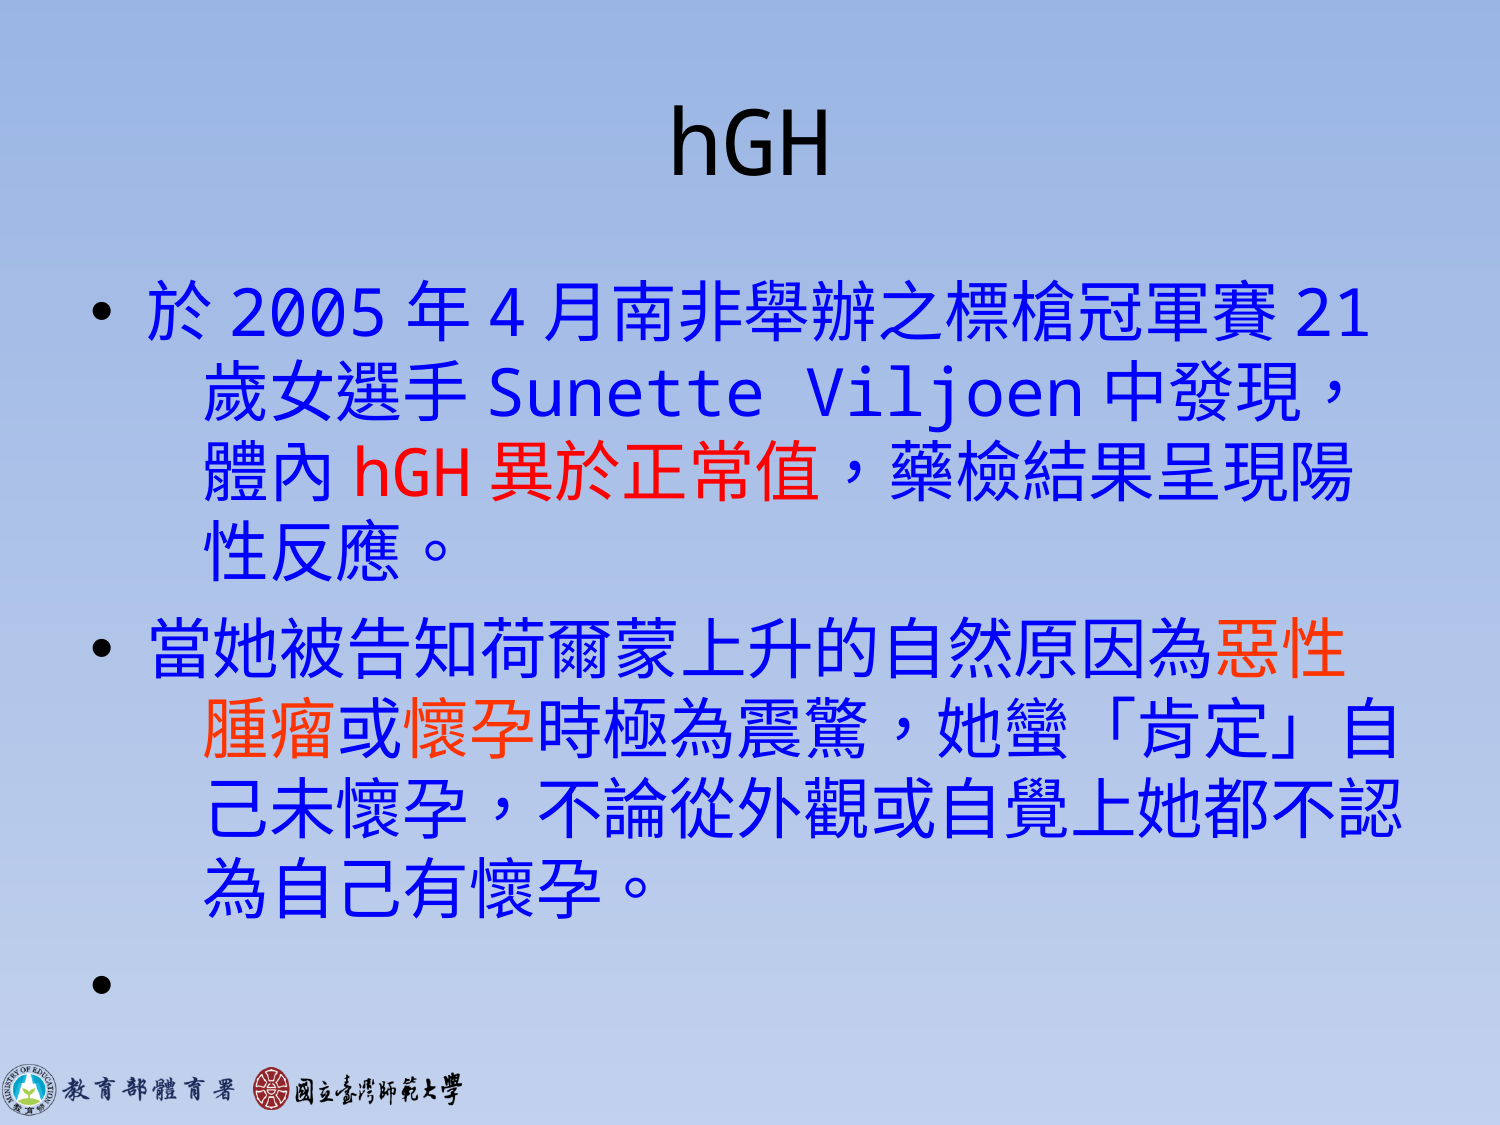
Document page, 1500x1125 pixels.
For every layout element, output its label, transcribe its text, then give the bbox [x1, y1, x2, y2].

list 於2005年4月南非舉辦之標槍冠軍賽21歲女選手Sunette Viljoen中發現，體內hGH異於正常值，藥檢結果呈現陽性反應。 當她被告知荷爾蒙上升的自然原因為惡性腫瘤或懷孕時極為震驚，她蠻「肯定」自己未懷孕，不論從外觀或自覺上她都不認為自己有懷孕。 [75, 262, 1426, 1005]
title hGH [75, 45, 1426, 233]
